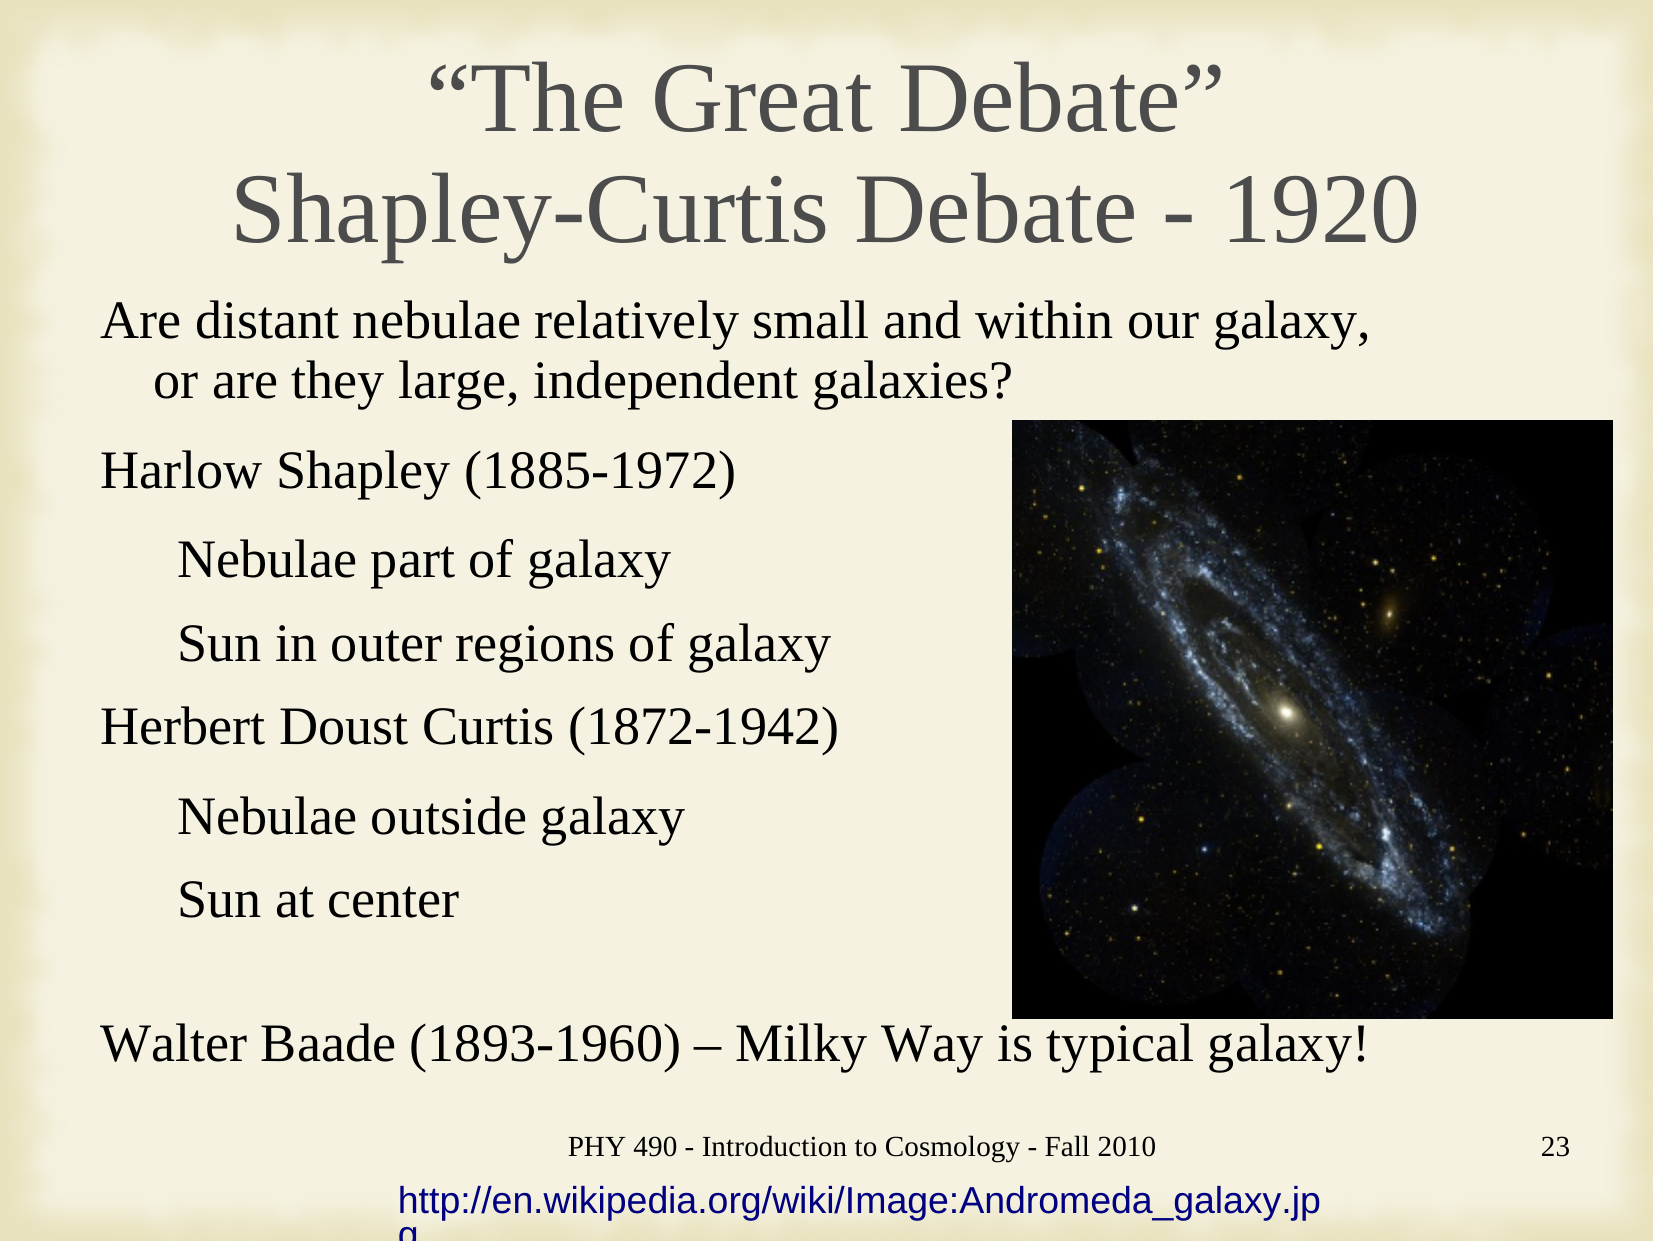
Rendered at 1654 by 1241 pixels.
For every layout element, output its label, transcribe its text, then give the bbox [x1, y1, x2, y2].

text_box http://en.wikipedia.org/wiki/Image:Andromeda_galaxy.jpg [383, 1172, 1355, 1230]
list Are distant nebulae relatively small and within our galaxy, or are they large, independent galaxies? Harlow Shapley (1885-1972) Nebulae part of galaxy Sun in outer regions of galaxy Herbert Doust Curtis (1872-1942) Nebulae outside galaxy Sun at center Walter Baade (1893-1960) – Milky Way is typical galaxy! [82, 290, 1571, 1095]
title “The Great Debate” Shapley-Curtis Debate - 1920 [82, 42, 1571, 264]
picture [0, 0, 1653, 1241]
picture [402, 1230, 412, 1241]
